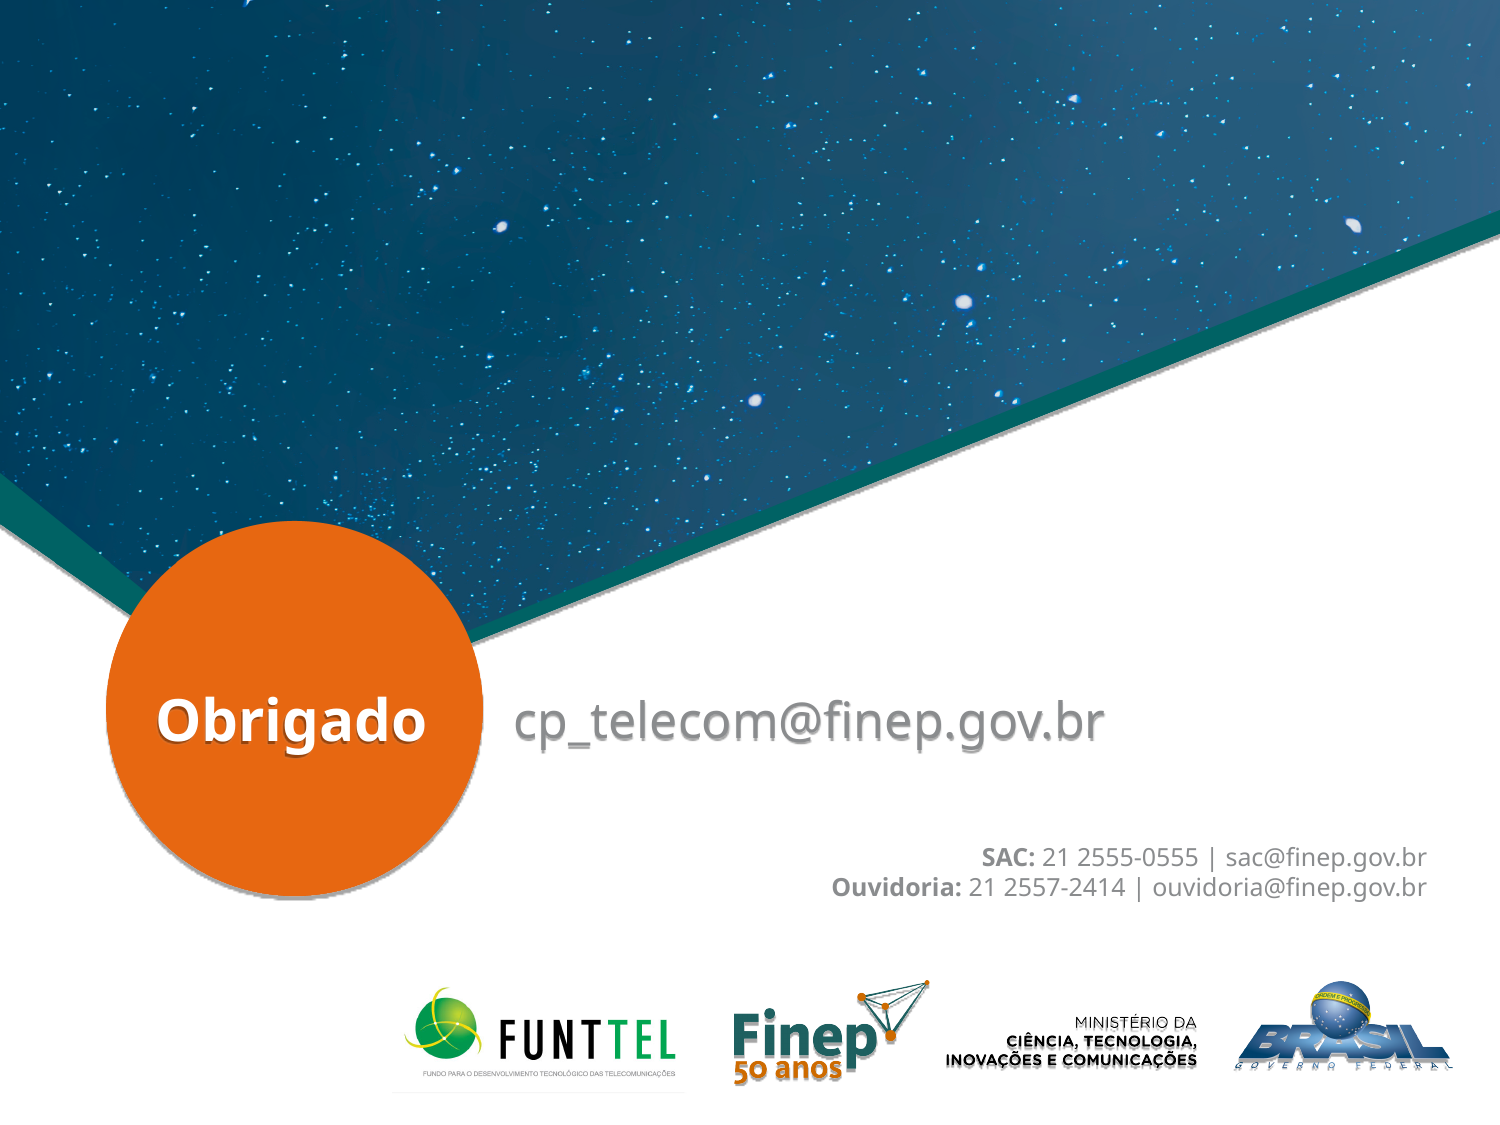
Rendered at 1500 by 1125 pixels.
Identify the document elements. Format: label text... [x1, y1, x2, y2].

list Obrigado [121, 642, 461, 794]
picture [392, 973, 687, 1092]
title cp_telecom@finep.gov.br [498, 642, 1453, 794]
